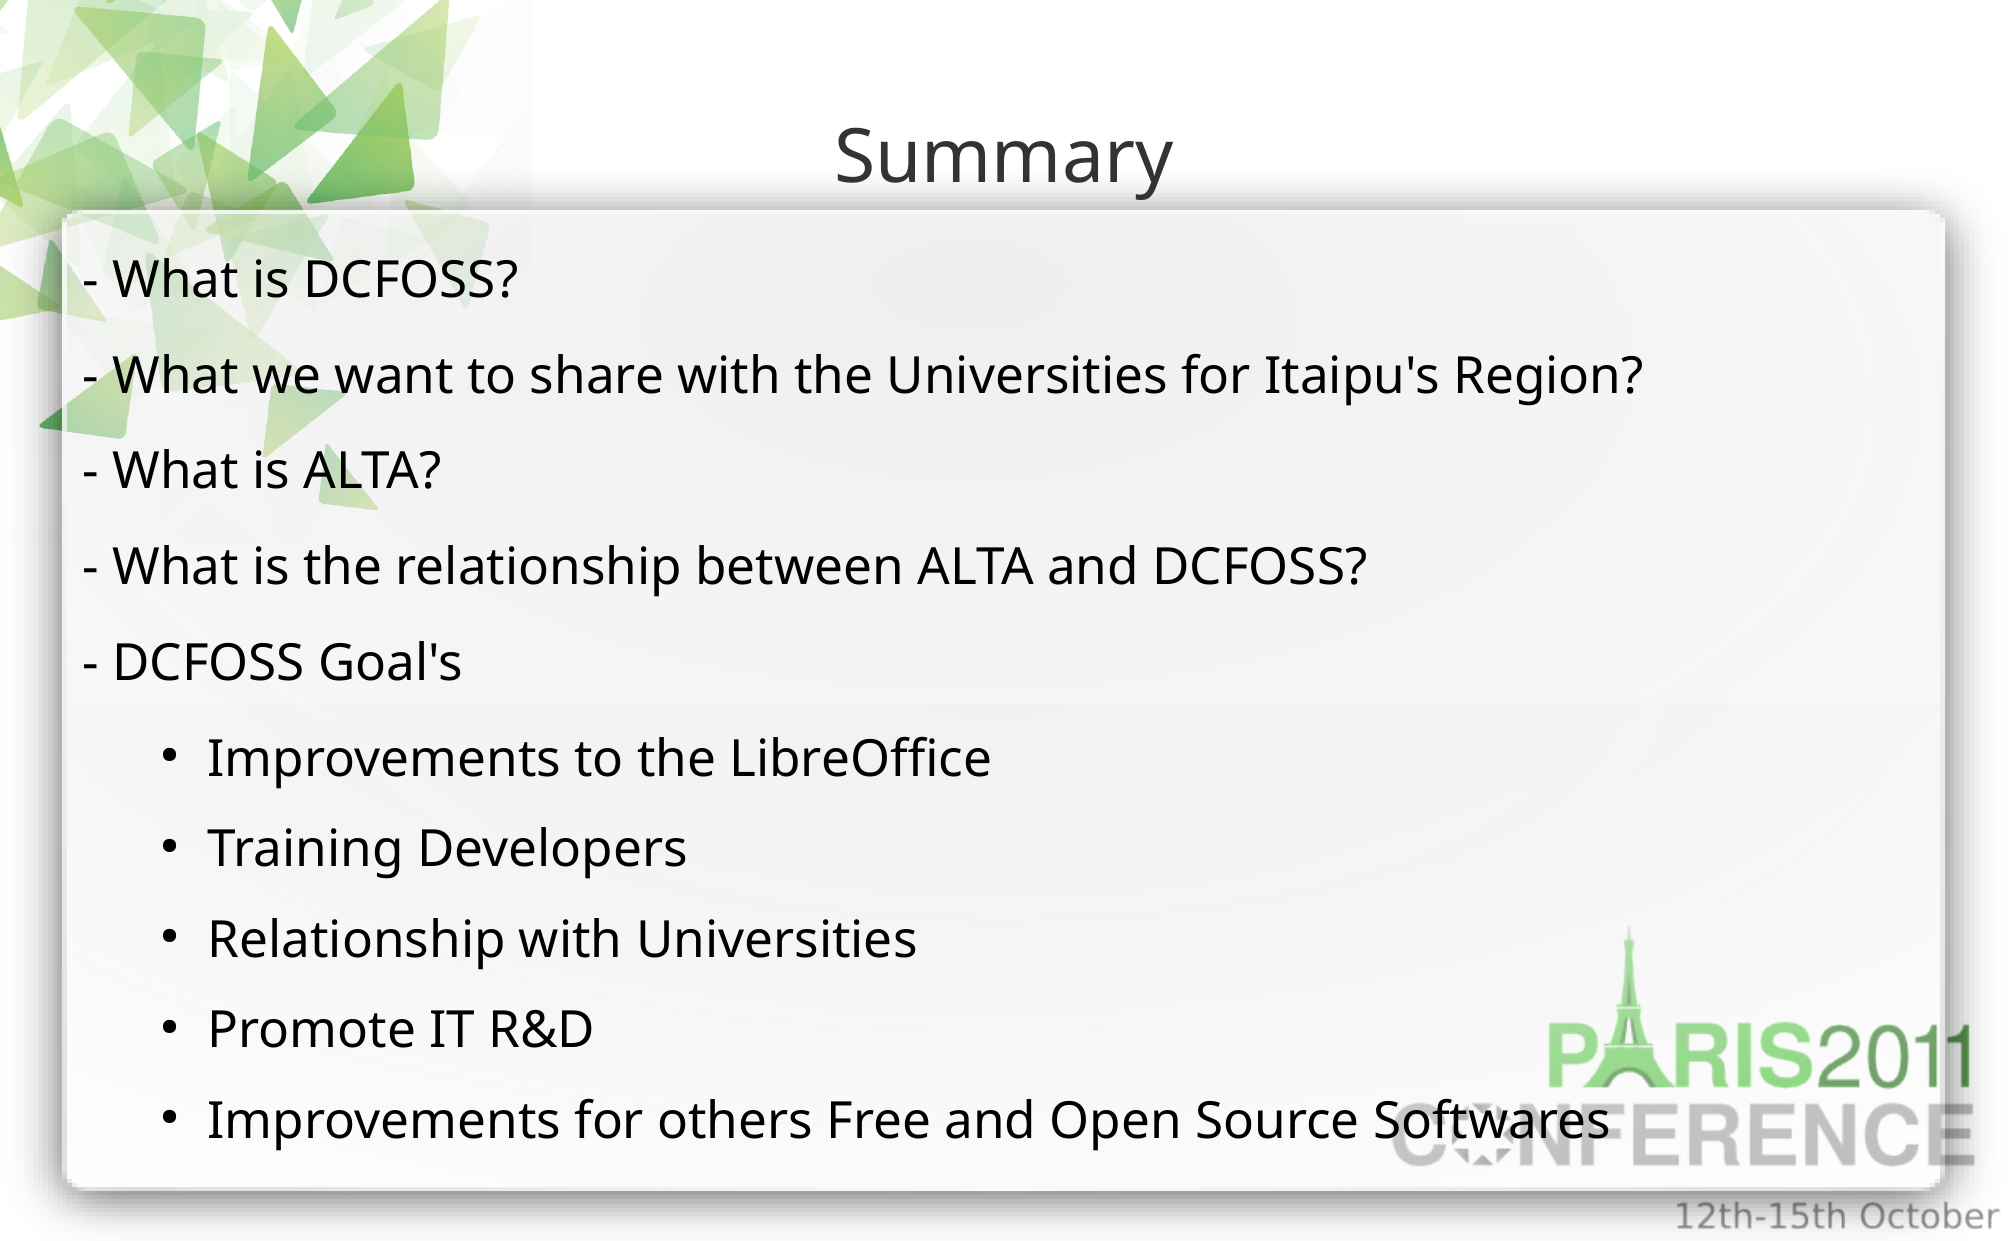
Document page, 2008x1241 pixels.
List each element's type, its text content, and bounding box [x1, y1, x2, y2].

picture [0, 165, 2008, 1241]
title Summary [100, 49, 1908, 242]
list - What is DCFOSS? - What we want to share with the Universities for Itaipu's Region? - What is ALTA? - What is the relationship between ALTA and DCFOSS? - DCFOSS Goal's Improvements to the LibreOffice Training Developers Relationship with Universities Promote IT R&D Improvements for others Free and Open Source Softwares [82, 242, 1961, 1158]
